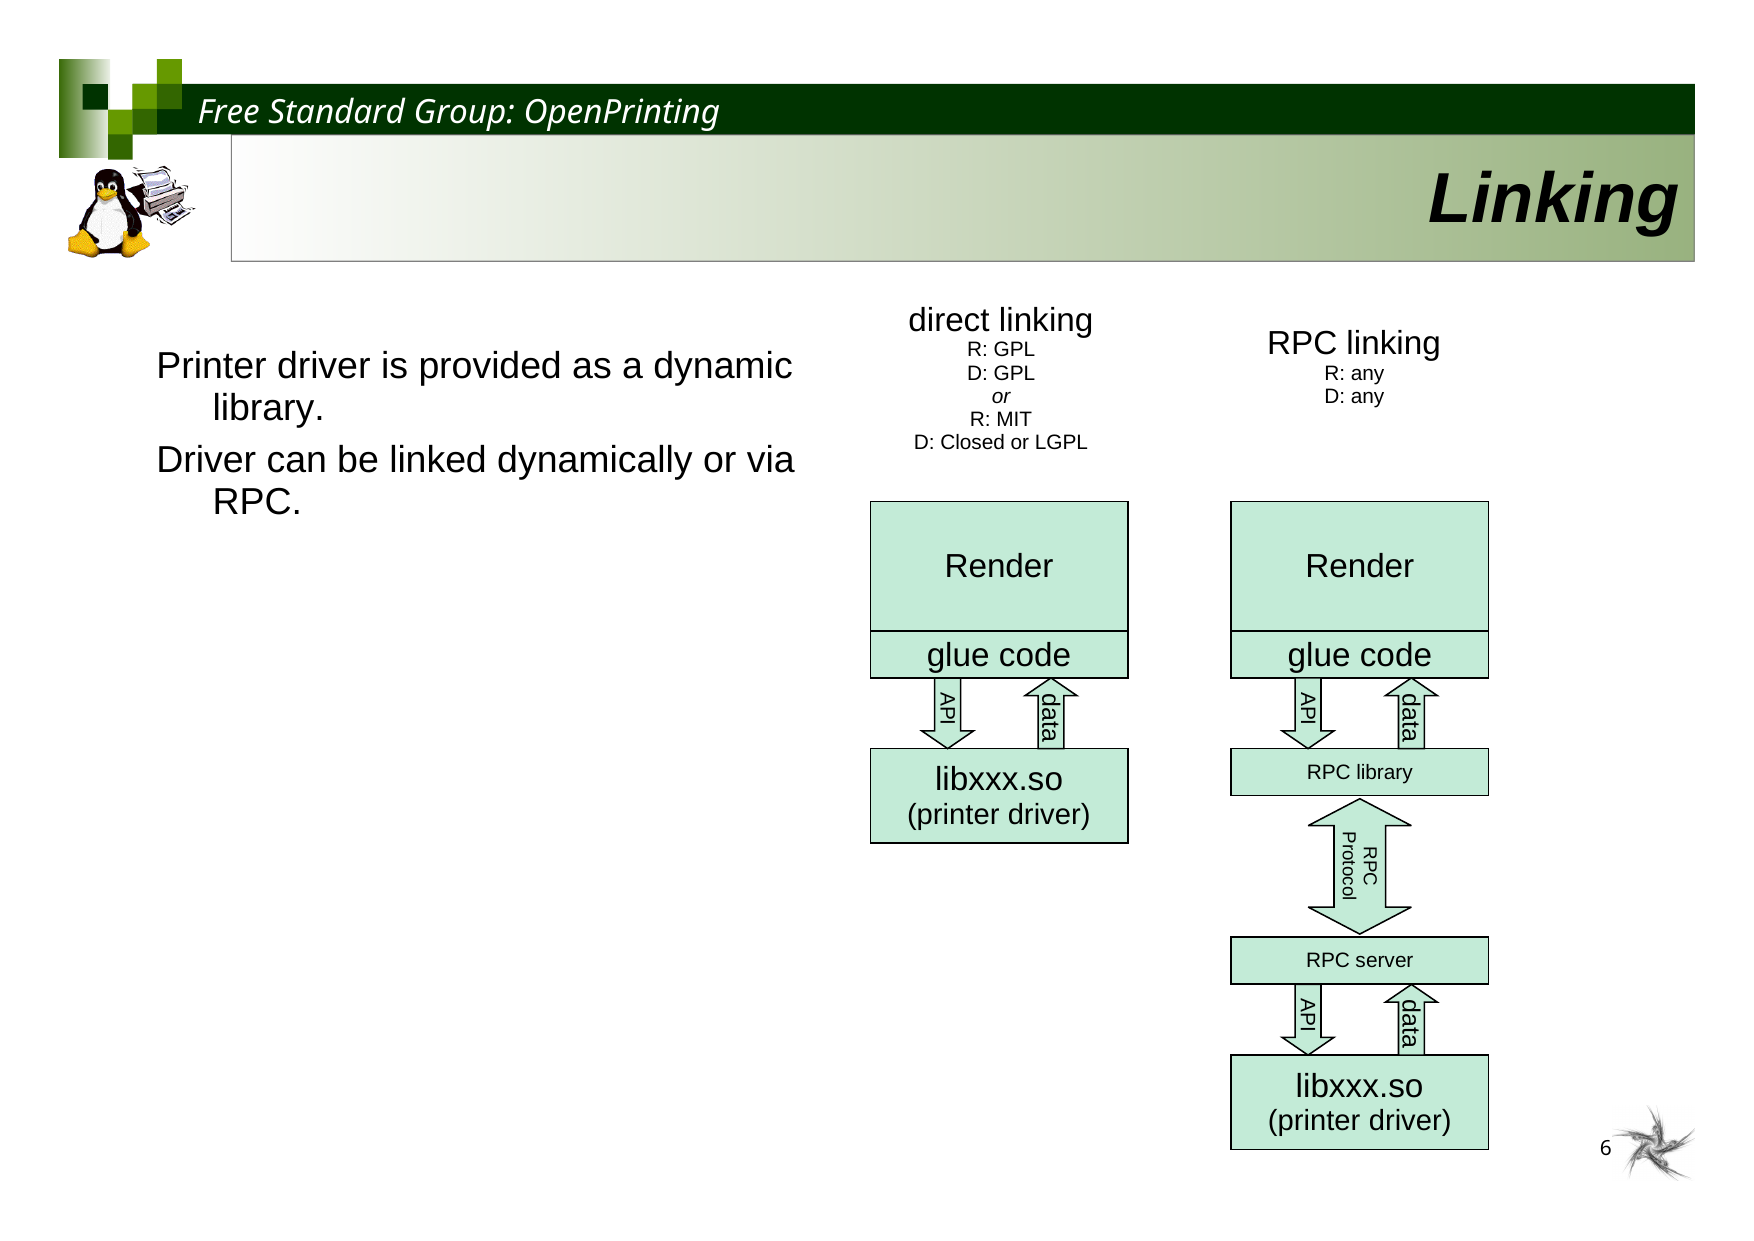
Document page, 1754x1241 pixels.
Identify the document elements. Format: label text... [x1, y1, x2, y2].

text_box API [1282, 985, 1334, 1056]
text_box libxxx.so (printer driver) [1231, 1055, 1489, 1150]
picture [1612, 1105, 1695, 1181]
title Linking [230, 134, 1695, 262]
text_box RPC Protocol [1308, 798, 1412, 935]
text_box data [1385, 677, 1438, 749]
text_box libxxx.so (printer driver) [870, 748, 1128, 843]
text_box RPC server [1231, 937, 1489, 985]
text_box glue code [870, 630, 1128, 678]
text_box RPC library [1231, 748, 1489, 796]
text_box glue code [1231, 630, 1489, 678]
text_box RPC linking R: any D: any [1252, 316, 1457, 416]
text_box Render [1231, 501, 1489, 630]
text_box API [921, 678, 974, 749]
text_box Render [870, 501, 1128, 630]
picture [59, 155, 204, 265]
text_box API [1282, 677, 1334, 749]
list Printer driver is provided as a dynamic library. Driver can be linked dynamically or via RPC. [141, 337, 866, 1019]
text_box data [1025, 678, 1077, 749]
text_box direct linking R: GPL D: GPL or R: MIT D: Closed or LGPL [893, 293, 1109, 463]
text_box data [1385, 985, 1438, 1056]
